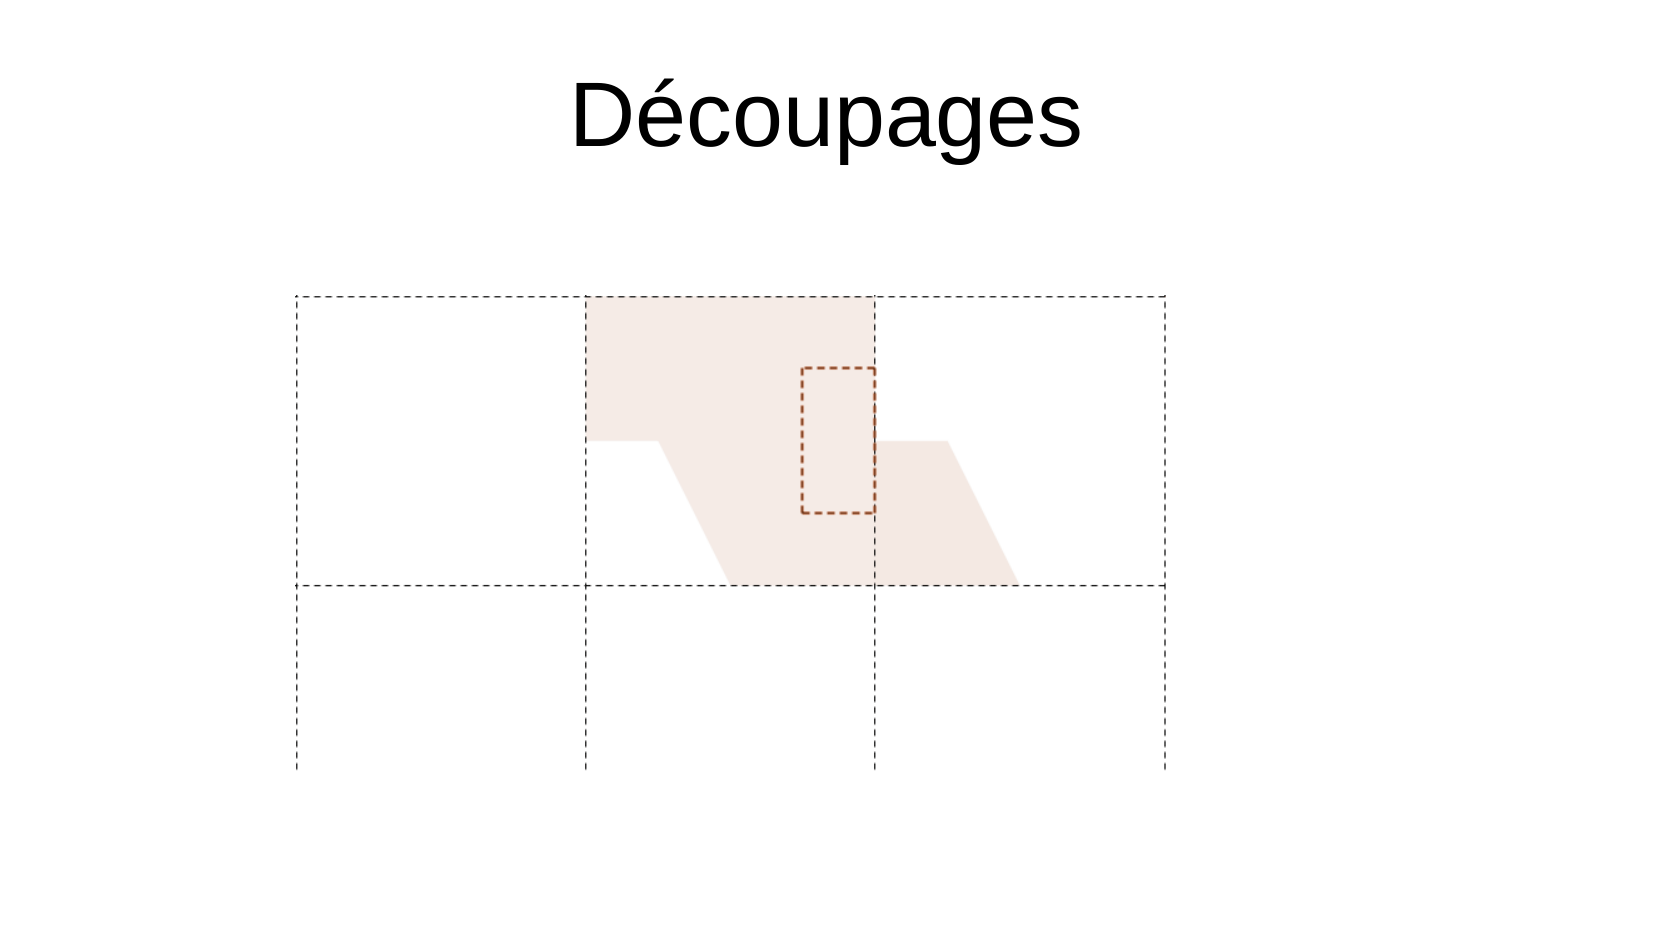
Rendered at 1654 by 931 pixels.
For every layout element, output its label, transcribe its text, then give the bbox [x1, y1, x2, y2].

title Découpages [82, 37, 1571, 193]
picture [295, 295, 1167, 774]
